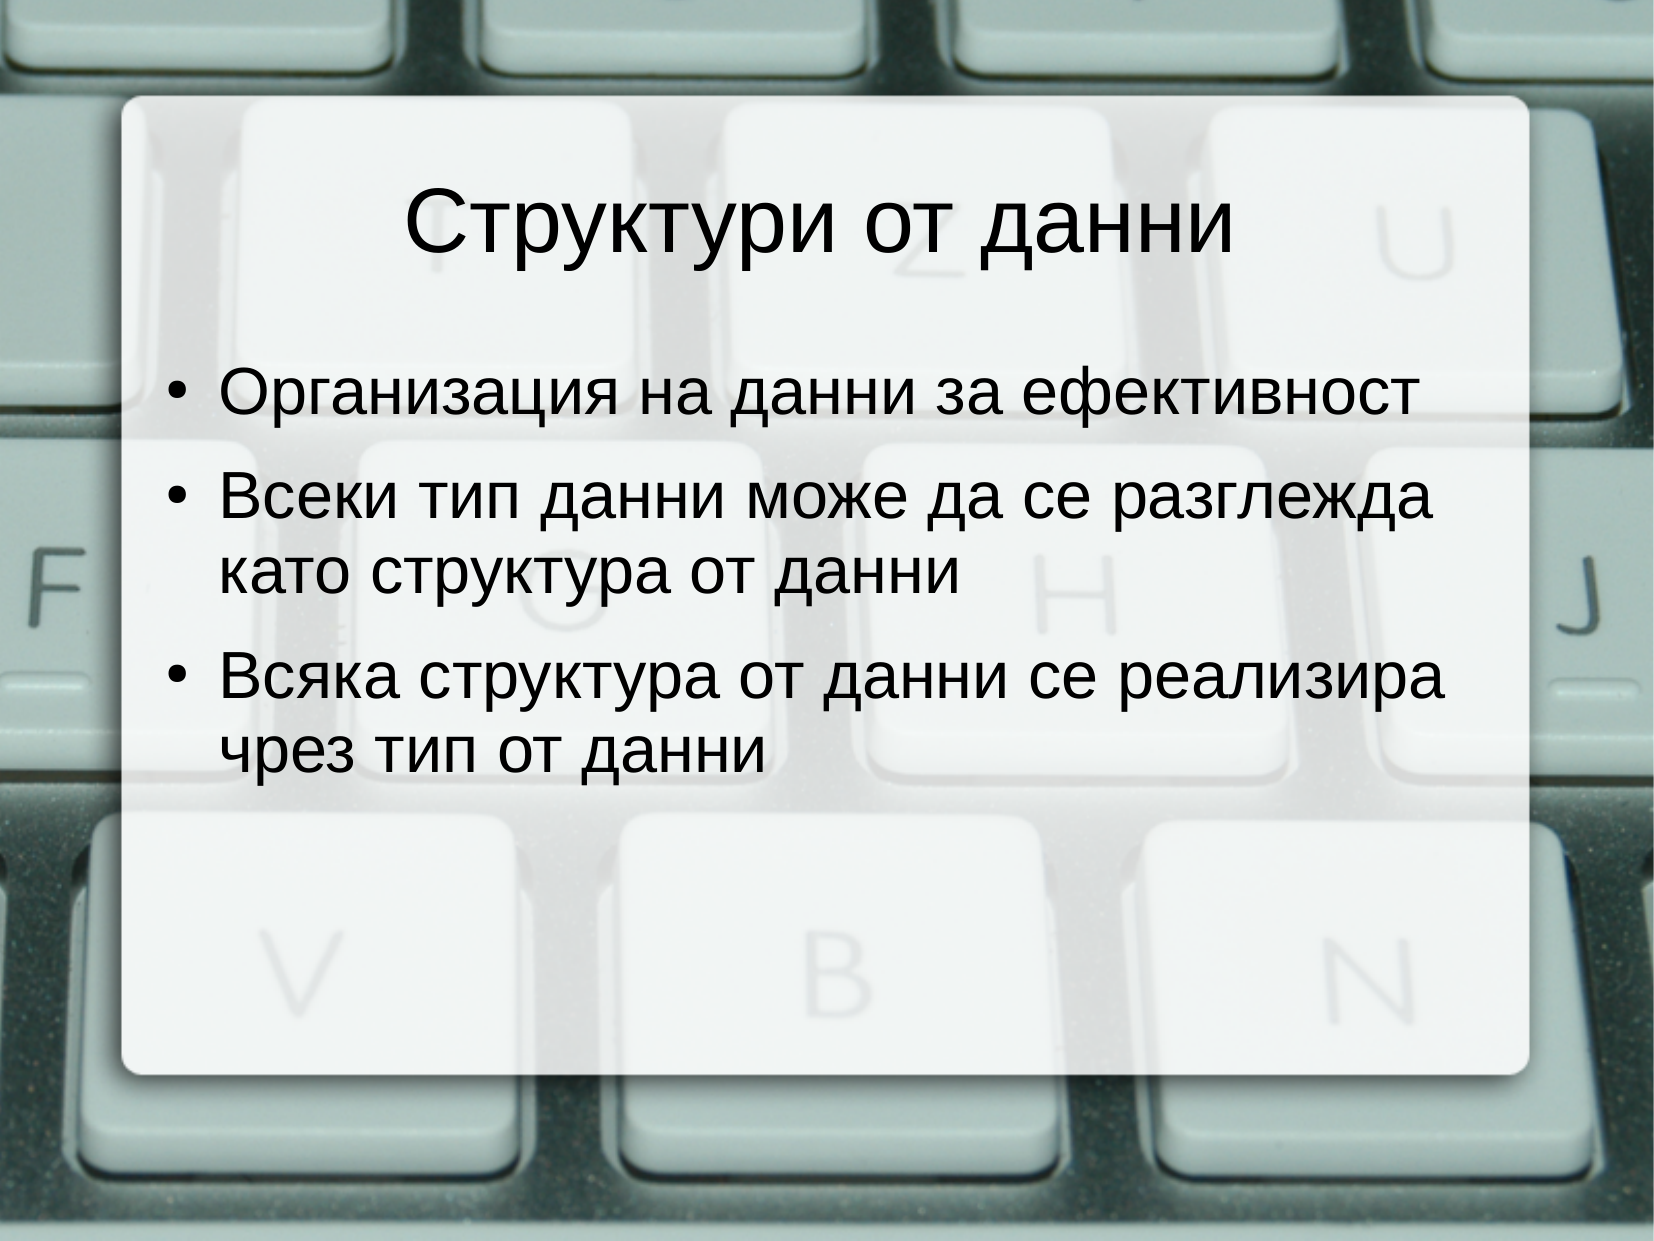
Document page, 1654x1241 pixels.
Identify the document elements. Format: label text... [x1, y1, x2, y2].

picture [0, 0, 1654, 1241]
title Структури от данни [135, 117, 1506, 325]
list Организация на данни за ефективност Всеки тип данни може да се разглежда като структура от данни Всяка структура от данни се реализира чрез тип от данни [147, 354, 1506, 1074]
